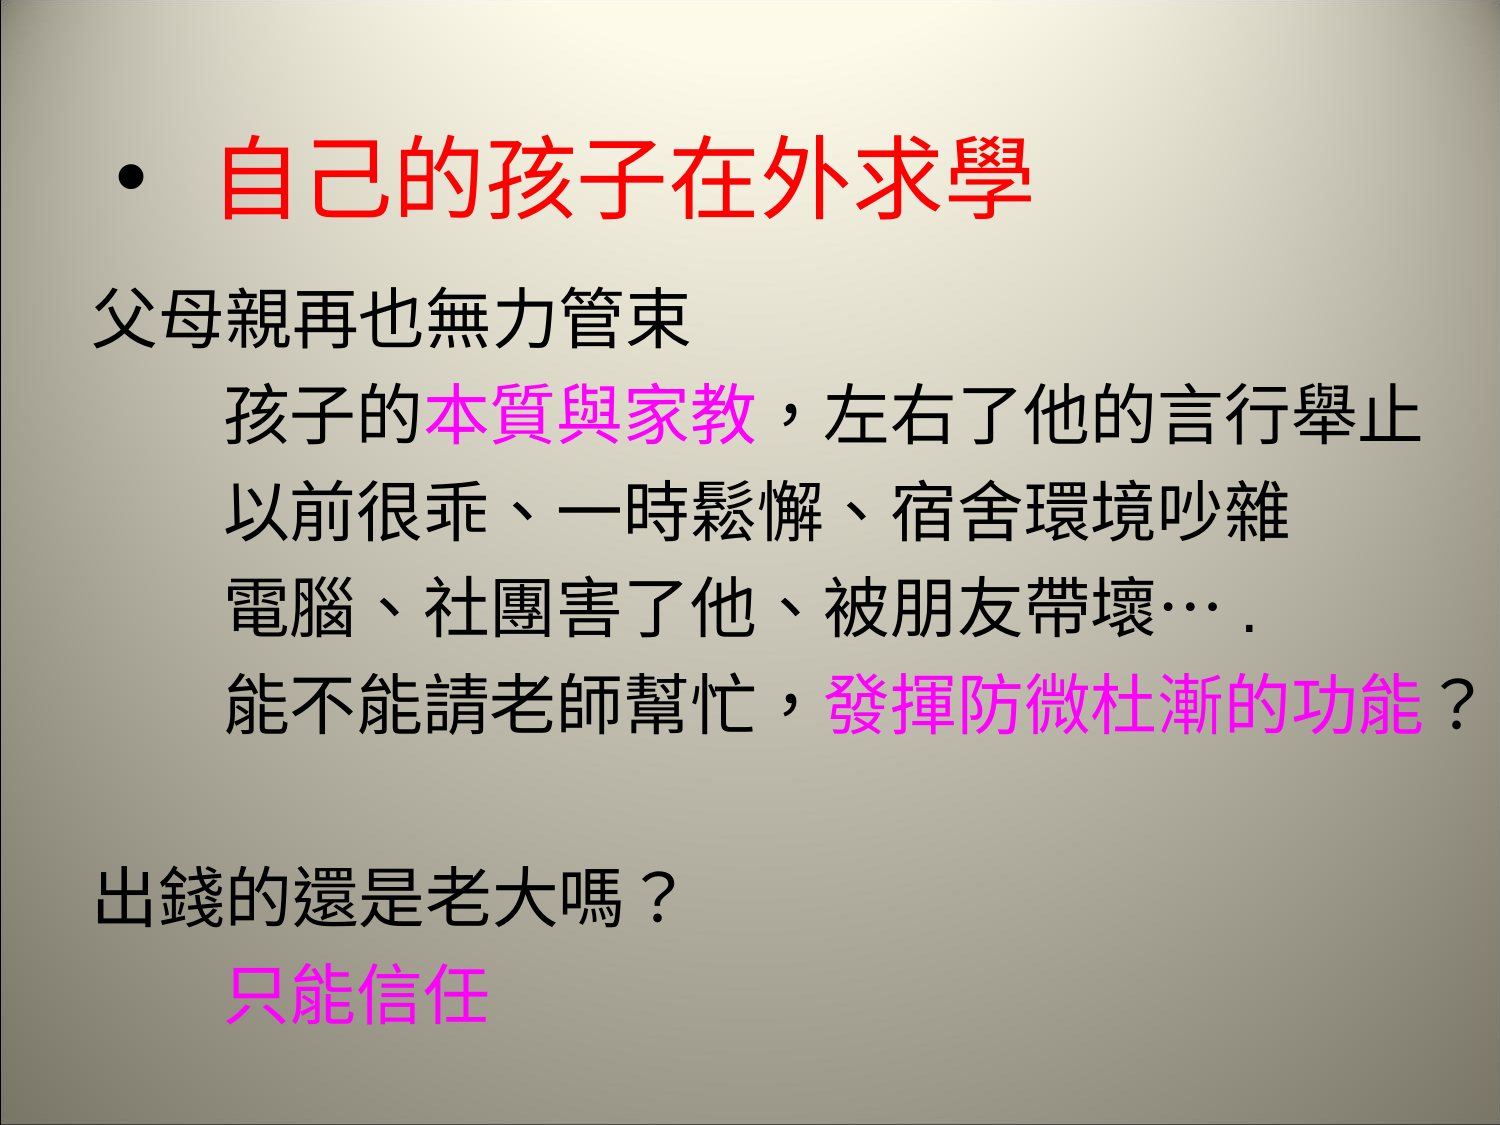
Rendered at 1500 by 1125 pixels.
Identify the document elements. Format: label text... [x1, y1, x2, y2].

text_box 自己的孩子在外求學 [100, 114, 1051, 239]
text_box 父母親再也無力管束 孩子的本質與家教，左右了他的言行舉止 以前很乖、一時鬆懈、宿舍環境吵雜 電腦、社團害了他、被朋友帶壞…. 能不能請老師幫忙，發揮防微杜漸的功能？ 出錢的還是老大嗎？ 只能信任 [76, 268, 1459, 1024]
